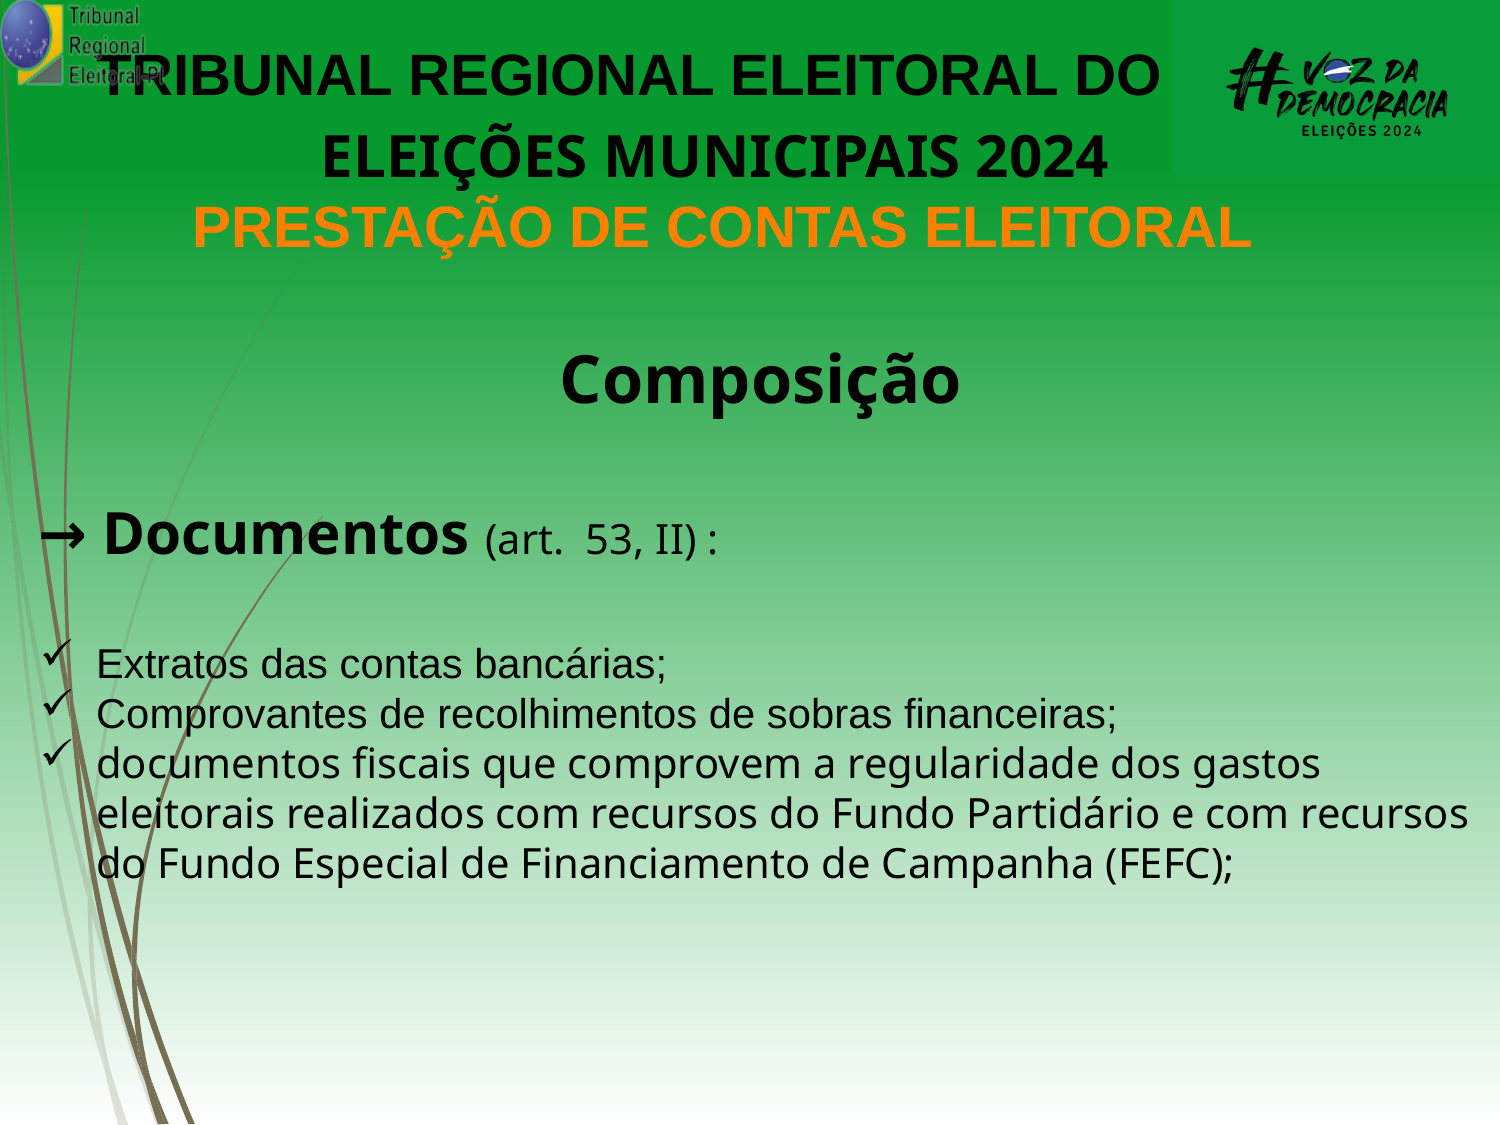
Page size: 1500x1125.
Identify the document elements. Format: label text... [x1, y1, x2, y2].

picture [0, 0, 178, 94]
picture [1172, 0, 1500, 178]
text_box Composição → Documentos (art. 53, II) : Extratos das contas bancárias; Comprovantes de recolhimentos de sobras financeiras; documentos fiscais que comprovem a regularidade dos gastos eleitorais realizados com recursos do Fundo Partidário e com recursos do Fundo Especial de Financiamento de Campanha (FEFC); [23, 249, 1498, 1099]
text_box TRIBUNAL REGIONAL ELEITORAL DO PIAUÍ ELEIÇÕES MUNICIPAIS 2024 PRESTAÇÃO DE CONTAS ELEITORAL [0, 0, 1477, 214]
